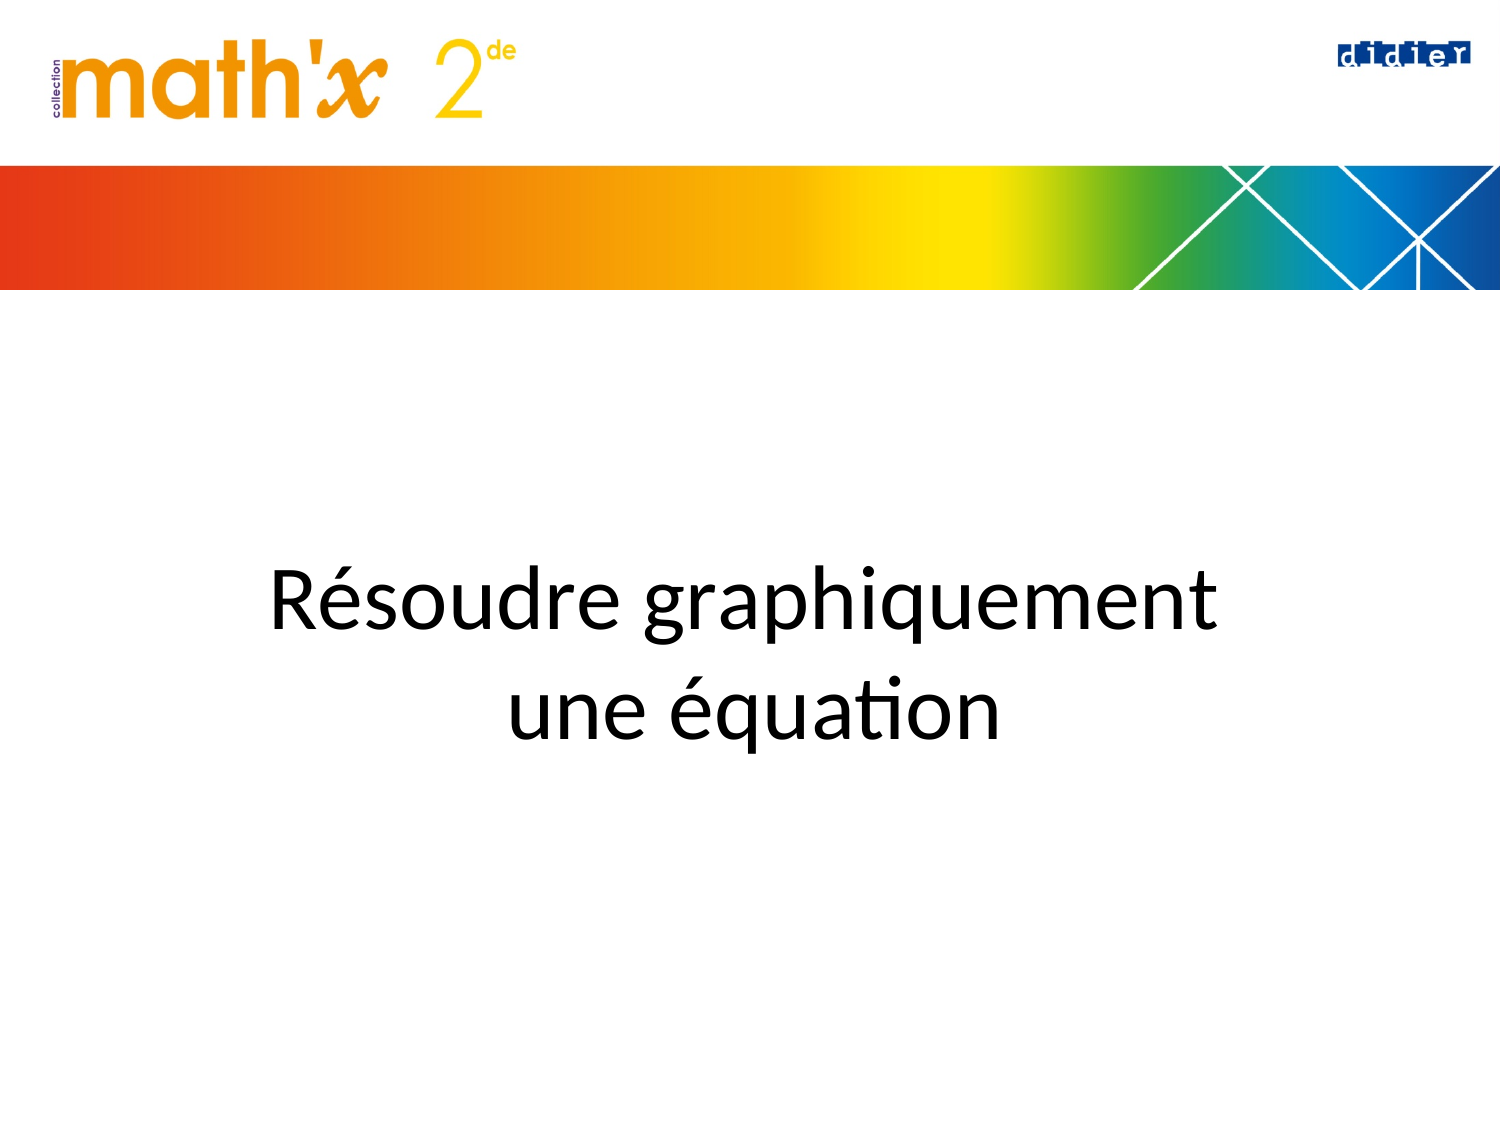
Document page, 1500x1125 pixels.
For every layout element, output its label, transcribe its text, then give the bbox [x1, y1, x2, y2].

picture [0, 0, 1500, 290]
title Résoudre graphiquement une équation [117, 527, 1393, 769]
